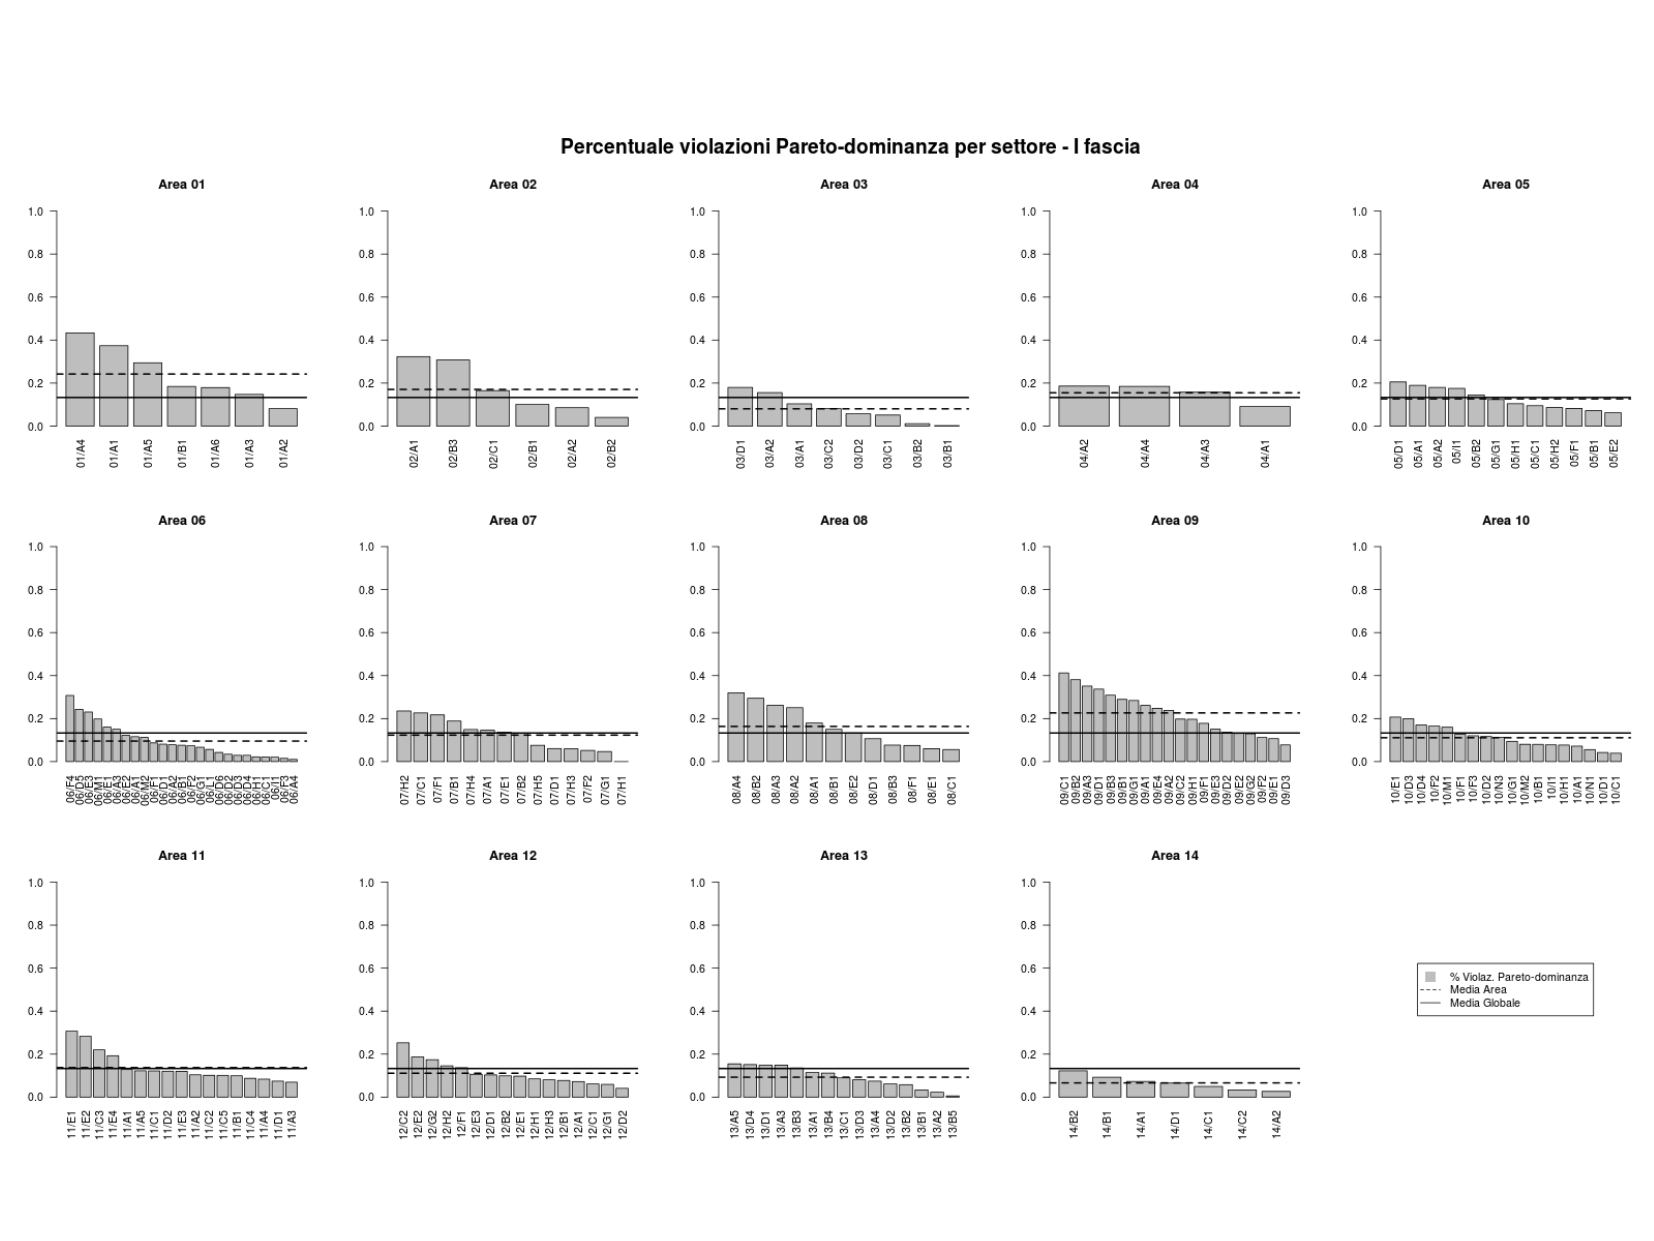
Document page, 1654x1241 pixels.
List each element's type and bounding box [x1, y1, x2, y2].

picture [3, 105, 1654, 1164]
